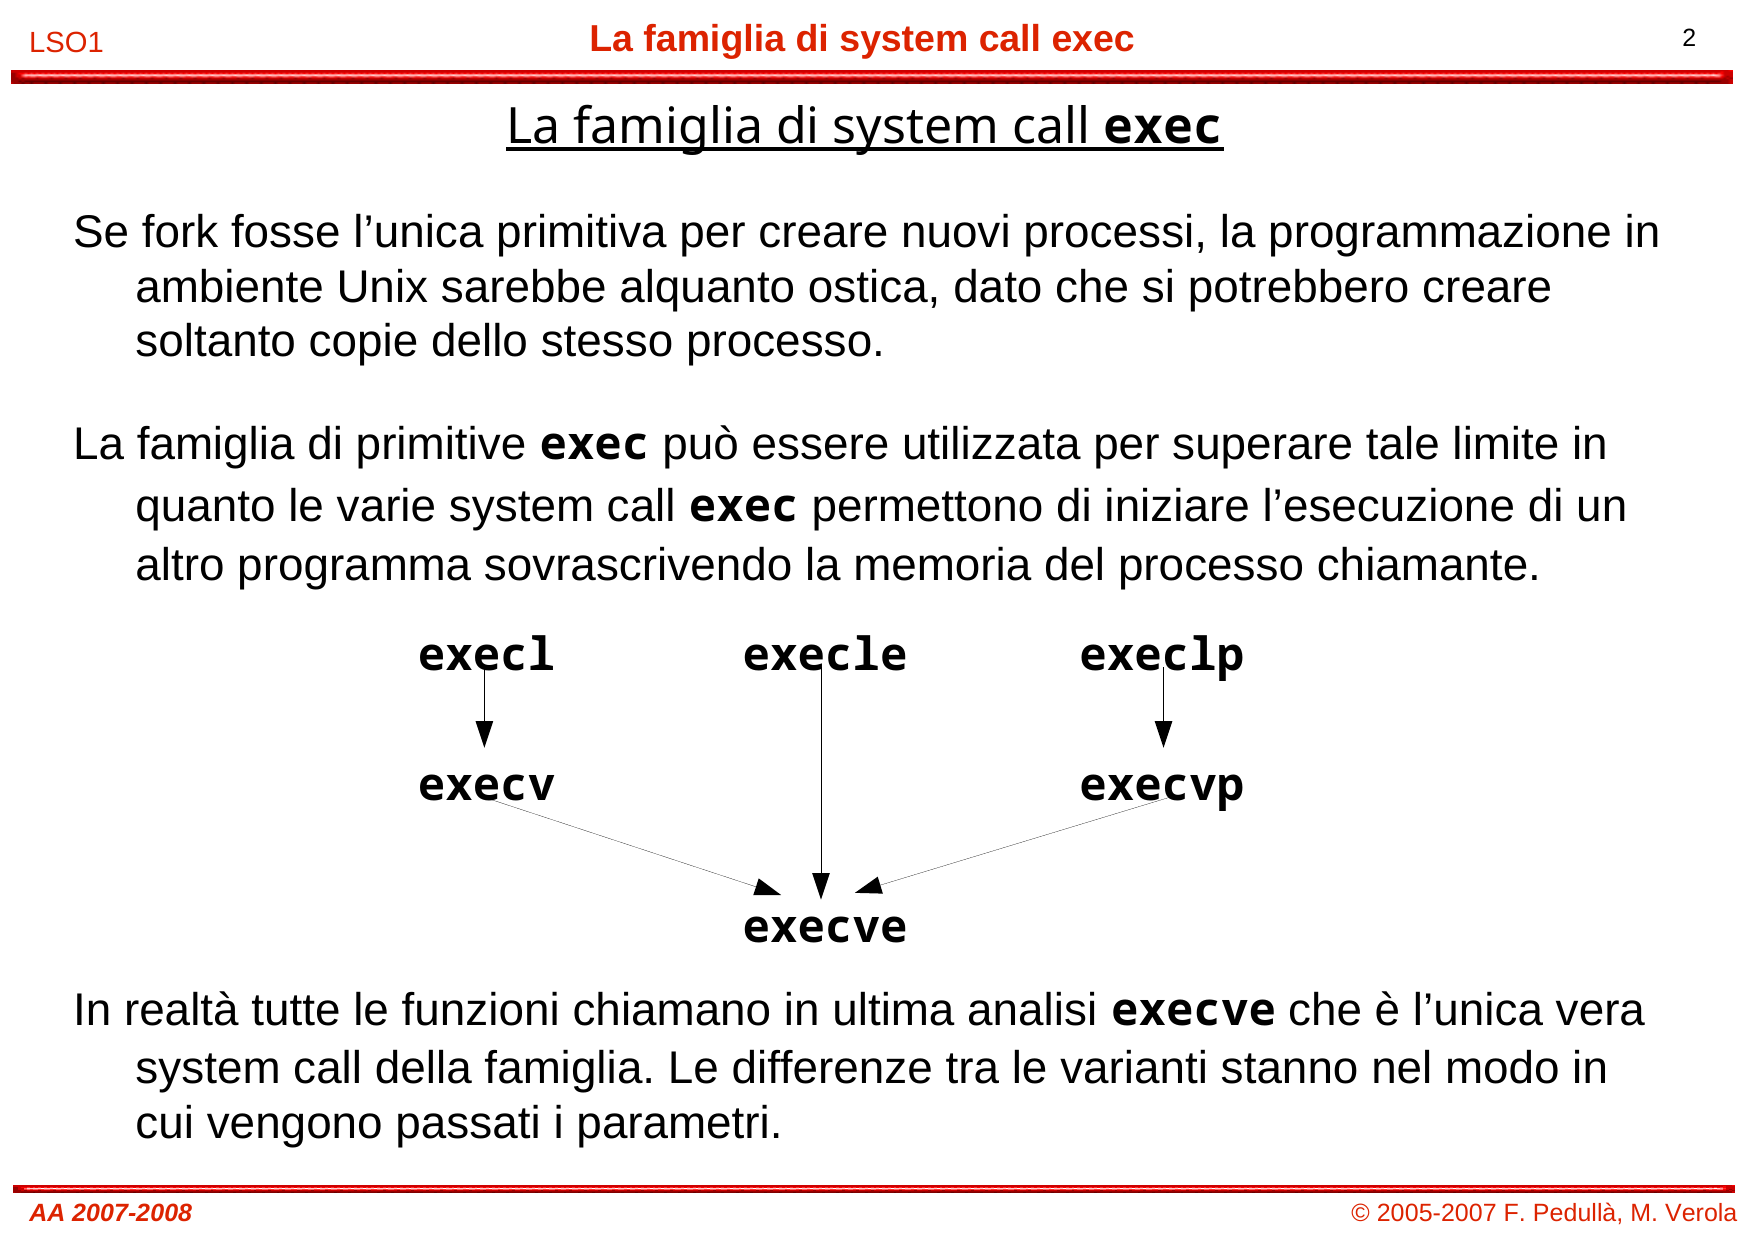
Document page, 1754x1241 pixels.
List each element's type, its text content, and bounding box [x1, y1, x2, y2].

title La famiglia di system call exec [431, 78, 1299, 174]
text_box execvp [1079, 748, 1245, 801]
list In realtà tutte le funzioni chiamano in ultima analisi execve che è l’unica vera system call della famiglia. Le differenze tra le varianti stanno nel modo in cui vengono passati i parametri. [58, 968, 1696, 1164]
text_box execl [417, 618, 556, 671]
picture [11, 70, 1733, 84]
text_box execve [742, 890, 908, 943]
picture [13, 1185, 1735, 1193]
text_box execv [417, 748, 556, 801]
text_box execle [742, 618, 908, 671]
text_box execlp [1079, 618, 1245, 671]
list Se fork fosse l’unica primitiva per creare nuovi processi, la programmazione in ambiente Unix sarebbe alquanto ostica, dato che si potrebbero creare soltanto copie dello stesso processo. La famiglia di primitive exec può essere utilizzata per superare tale limite in quanto le varie system call exec permettono di iniziare l’esecuzione di un altro programma sovrascrivendo la memoria del processo chiamante. [58, 194, 1696, 600]
